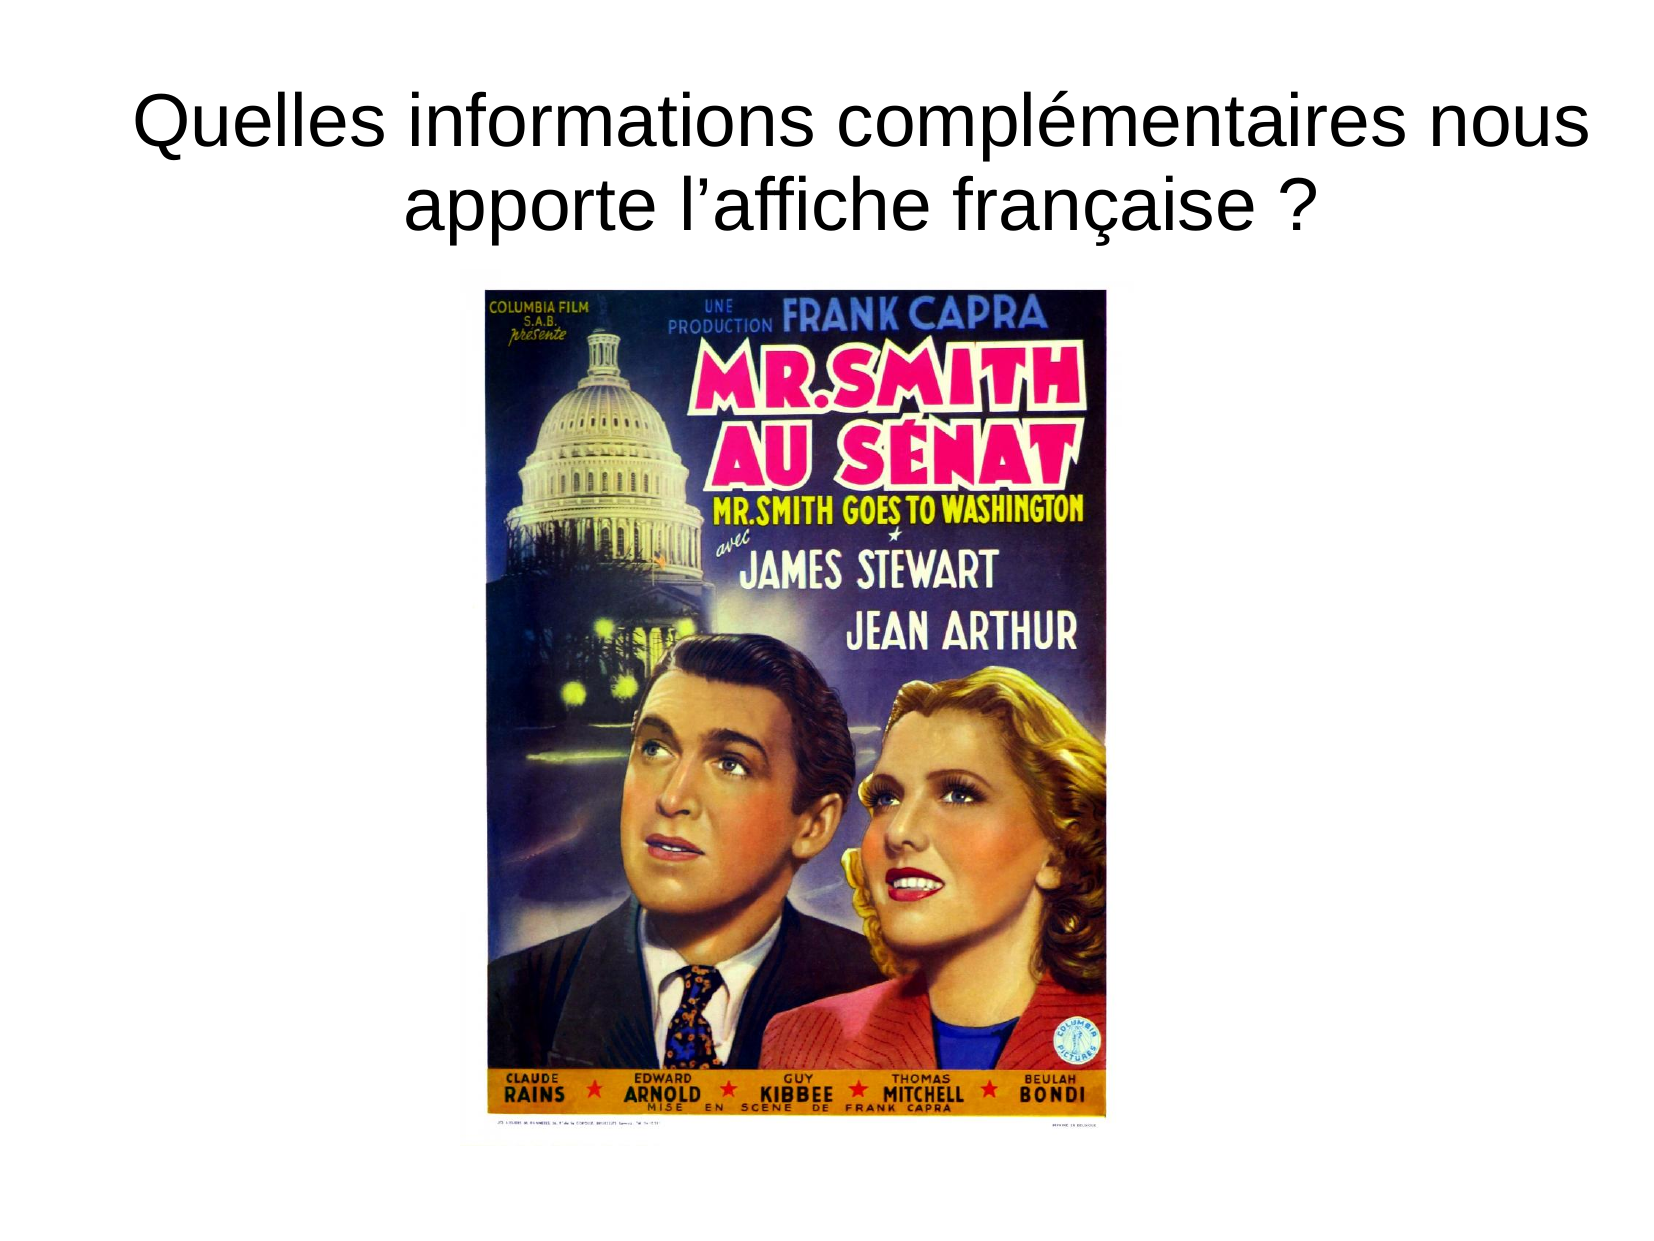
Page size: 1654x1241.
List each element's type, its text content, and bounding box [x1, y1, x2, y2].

picture [460, 269, 1134, 1146]
title Quelles informations complémentaires nous apporte l’affiche française ? [118, 59, 1607, 267]
